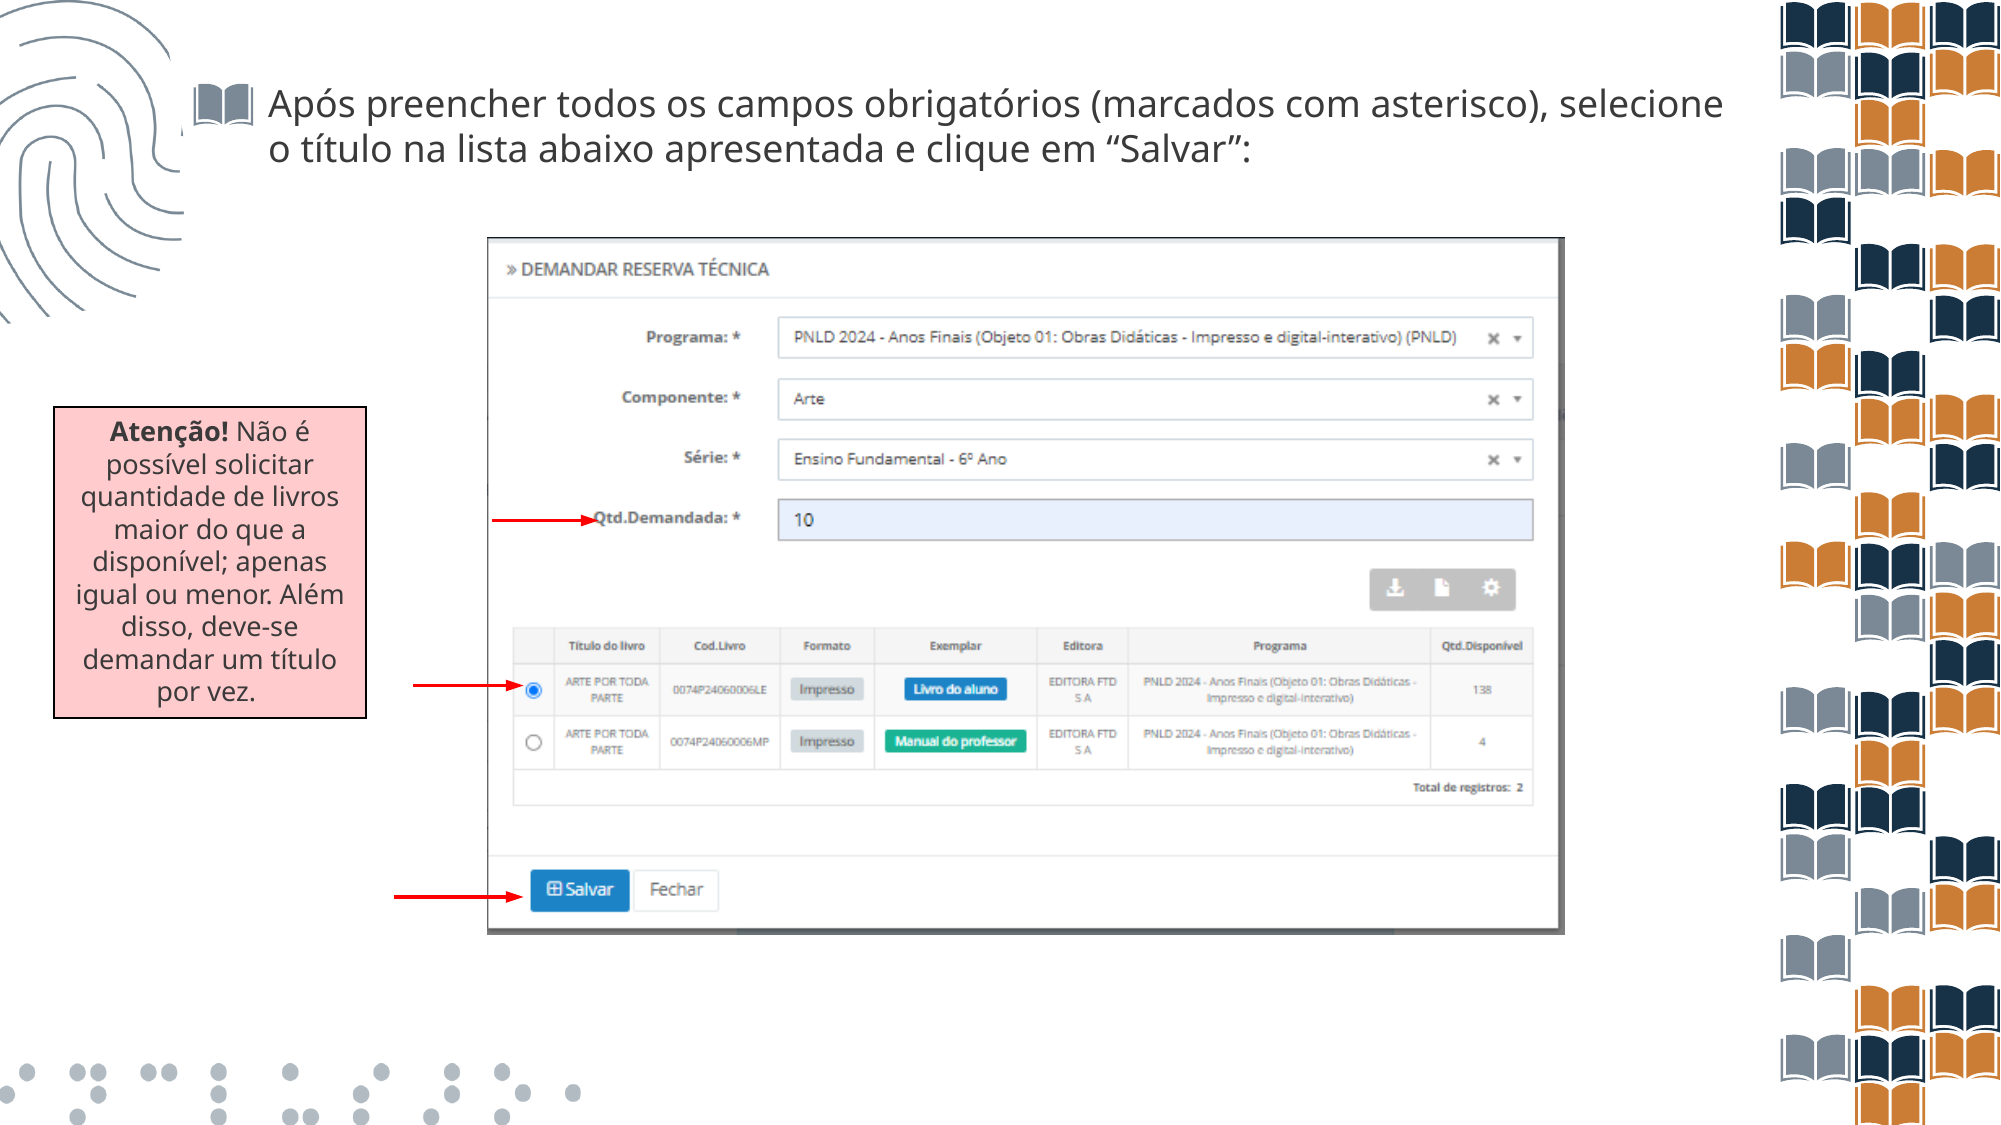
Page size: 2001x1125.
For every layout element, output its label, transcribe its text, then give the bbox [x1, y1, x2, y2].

text_box [1780, 932, 1851, 983]
text_box [1929, 0, 2000, 97]
text_box [1855, 541, 1926, 591]
text_box [1929, 242, 2000, 292]
text_box [1780, 0, 1851, 99]
text_box [1780, 781, 1851, 882]
text_box Atenção! Não é possível solicitar quantidade de livros maior do que a disponível; apenas igual ou menor. Além disso, deve-se demandar um título por vez. [53, 407, 367, 718]
text_box [193, 81, 254, 126]
text_box [1780, 539, 1851, 589]
text_box [1929, 293, 2000, 343]
text_box [0, 0, 210, 326]
text_box [1929, 147, 2000, 198]
text_box [1855, 592, 1926, 643]
text_box [1780, 1032, 1851, 1082]
text_box [1855, 0, 1926, 197]
text_box [1855, 348, 1926, 447]
text_box [1780, 684, 1851, 735]
text_box Após preencher todos os campos obrigatórios (marcados com asterisco), selecione o título na lista abaixo apresentada e clique em “Salvar”: [253, 72, 1763, 179]
text_box [1855, 983, 1926, 1125]
text_box [1780, 440, 1851, 491]
text_box [1929, 983, 2000, 1081]
text_box [1855, 241, 1926, 292]
text_box [1929, 392, 2000, 492]
text_box [1780, 145, 1851, 245]
text_box [1855, 689, 1926, 835]
text_box [1855, 490, 1926, 540]
text_box [1929, 539, 2000, 735]
text_box [1780, 292, 1851, 392]
text_box [1855, 885, 1926, 936]
picture [487, 237, 1565, 935]
text_box [1929, 834, 2000, 932]
text_box [0, 1063, 581, 1125]
